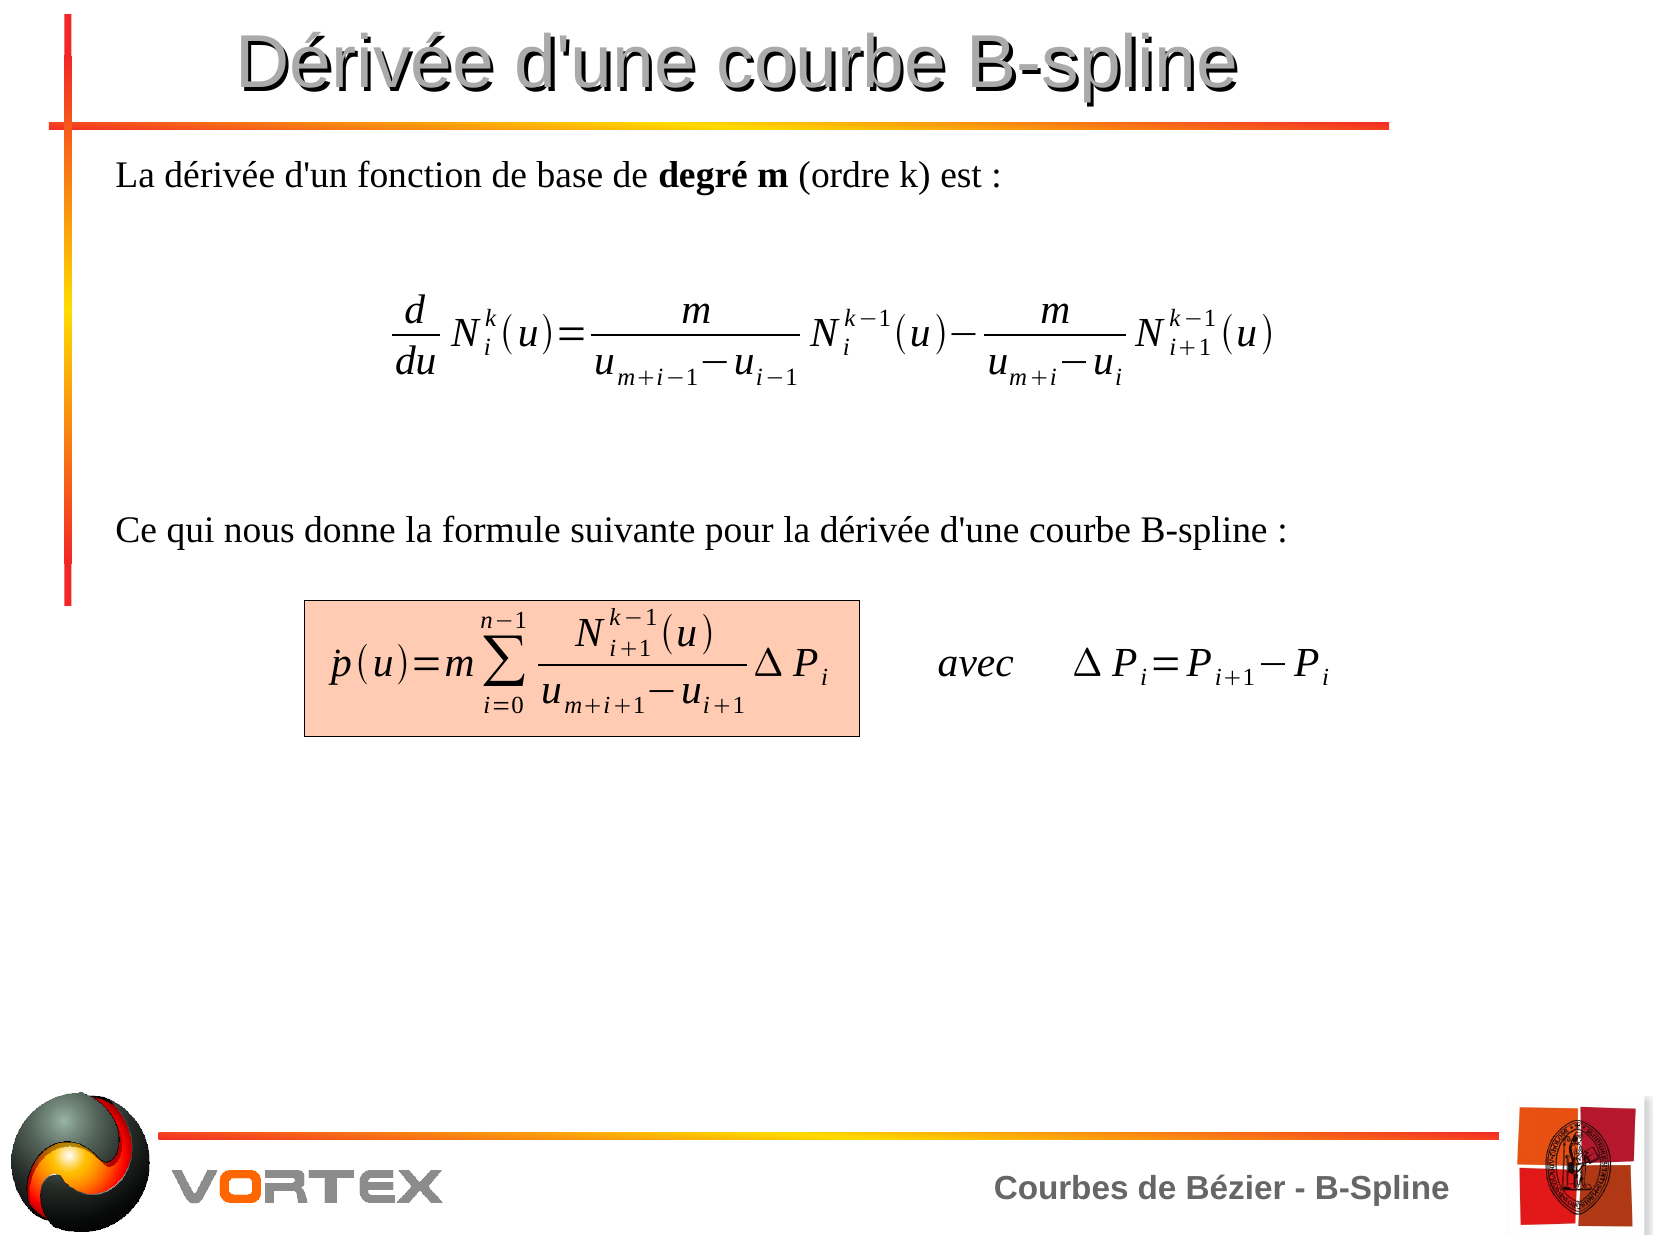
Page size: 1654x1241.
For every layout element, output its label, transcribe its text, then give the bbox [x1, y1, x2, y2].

list La dérivée d'un fonction de base de degré m (ordre k) est : Ce qui nous donne la formule suivante pour la dérivée d'une courbe B-spline : [97, 153, 1571, 1109]
picture [1505, 1096, 1653, 1235]
title Dérivée d'une courbe B-spline [82, 4, 1392, 120]
chart [318, 603, 1335, 720]
chart [384, 286, 1280, 391]
picture [11, 1092, 443, 1232]
